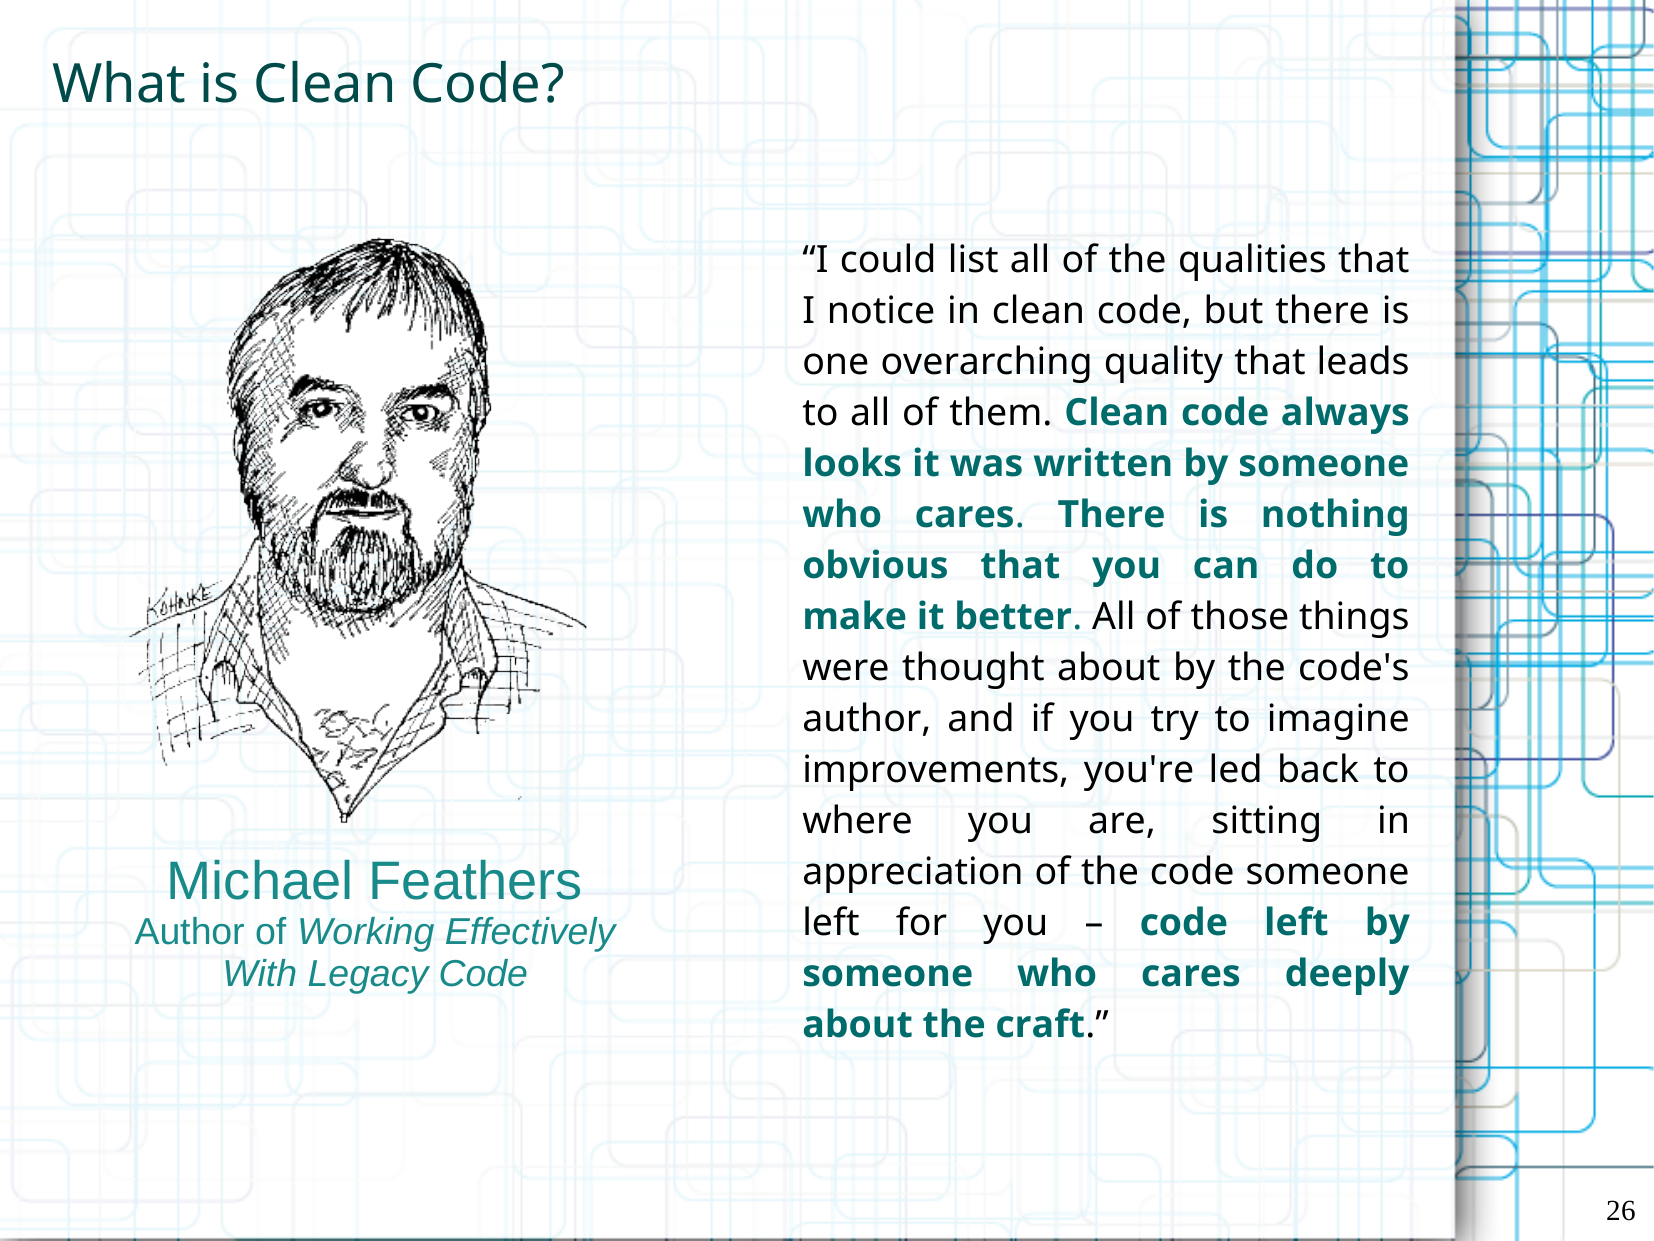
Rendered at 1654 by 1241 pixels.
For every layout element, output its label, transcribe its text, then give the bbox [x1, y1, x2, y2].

text_box “I could list all of the qualities that I notice in clean code, but there is one overarching quality that leads to all of them. Clean code always looks it was written by someone who cares. There is nothing obvious that you can do to make it better. All of those things were thought about by the code's author, and if you try to imagine improvements, you're led back to where you are, sitting in appreciation of the code someone left for you – code left by someone who cares deeply about the craft.” [787, 225, 1426, 999]
text_box Michael Feathers Author of Working Effectively With Legacy Code [0, 842, 751, 1003]
text_box What is Clean Code? [37, 37, 676, 113]
picture [0, 0, 1654, 1241]
